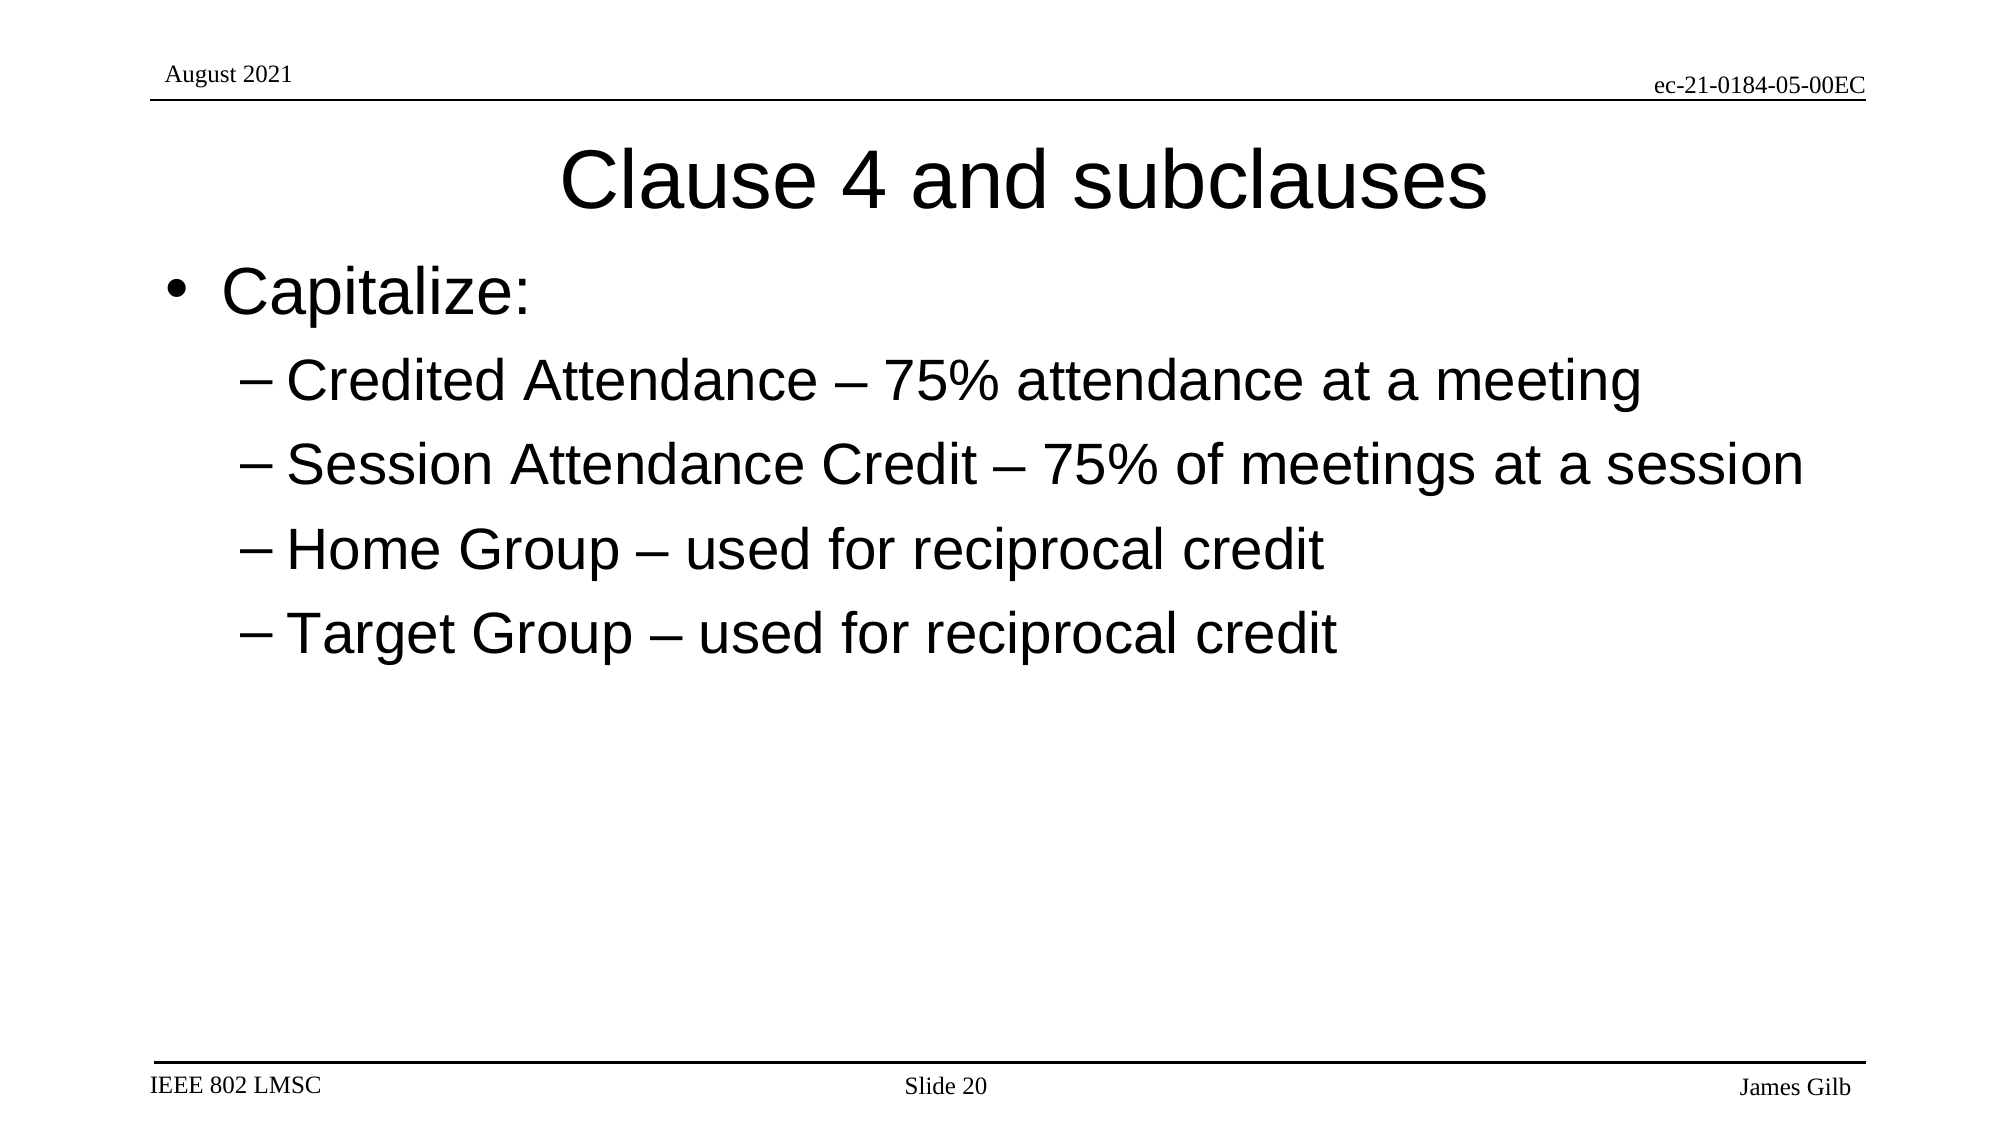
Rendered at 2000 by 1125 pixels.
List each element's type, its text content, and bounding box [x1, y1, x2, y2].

title Clause 4 and subclauses [149, 112, 1900, 238]
list Capitalize: Credited Attendance – 75% attendance at a meeting Session Attendance Credit – 75% of meetings at a session Home Group – used for reciprocal credit Target Group – used for reciprocal credit [149, 239, 1900, 1051]
